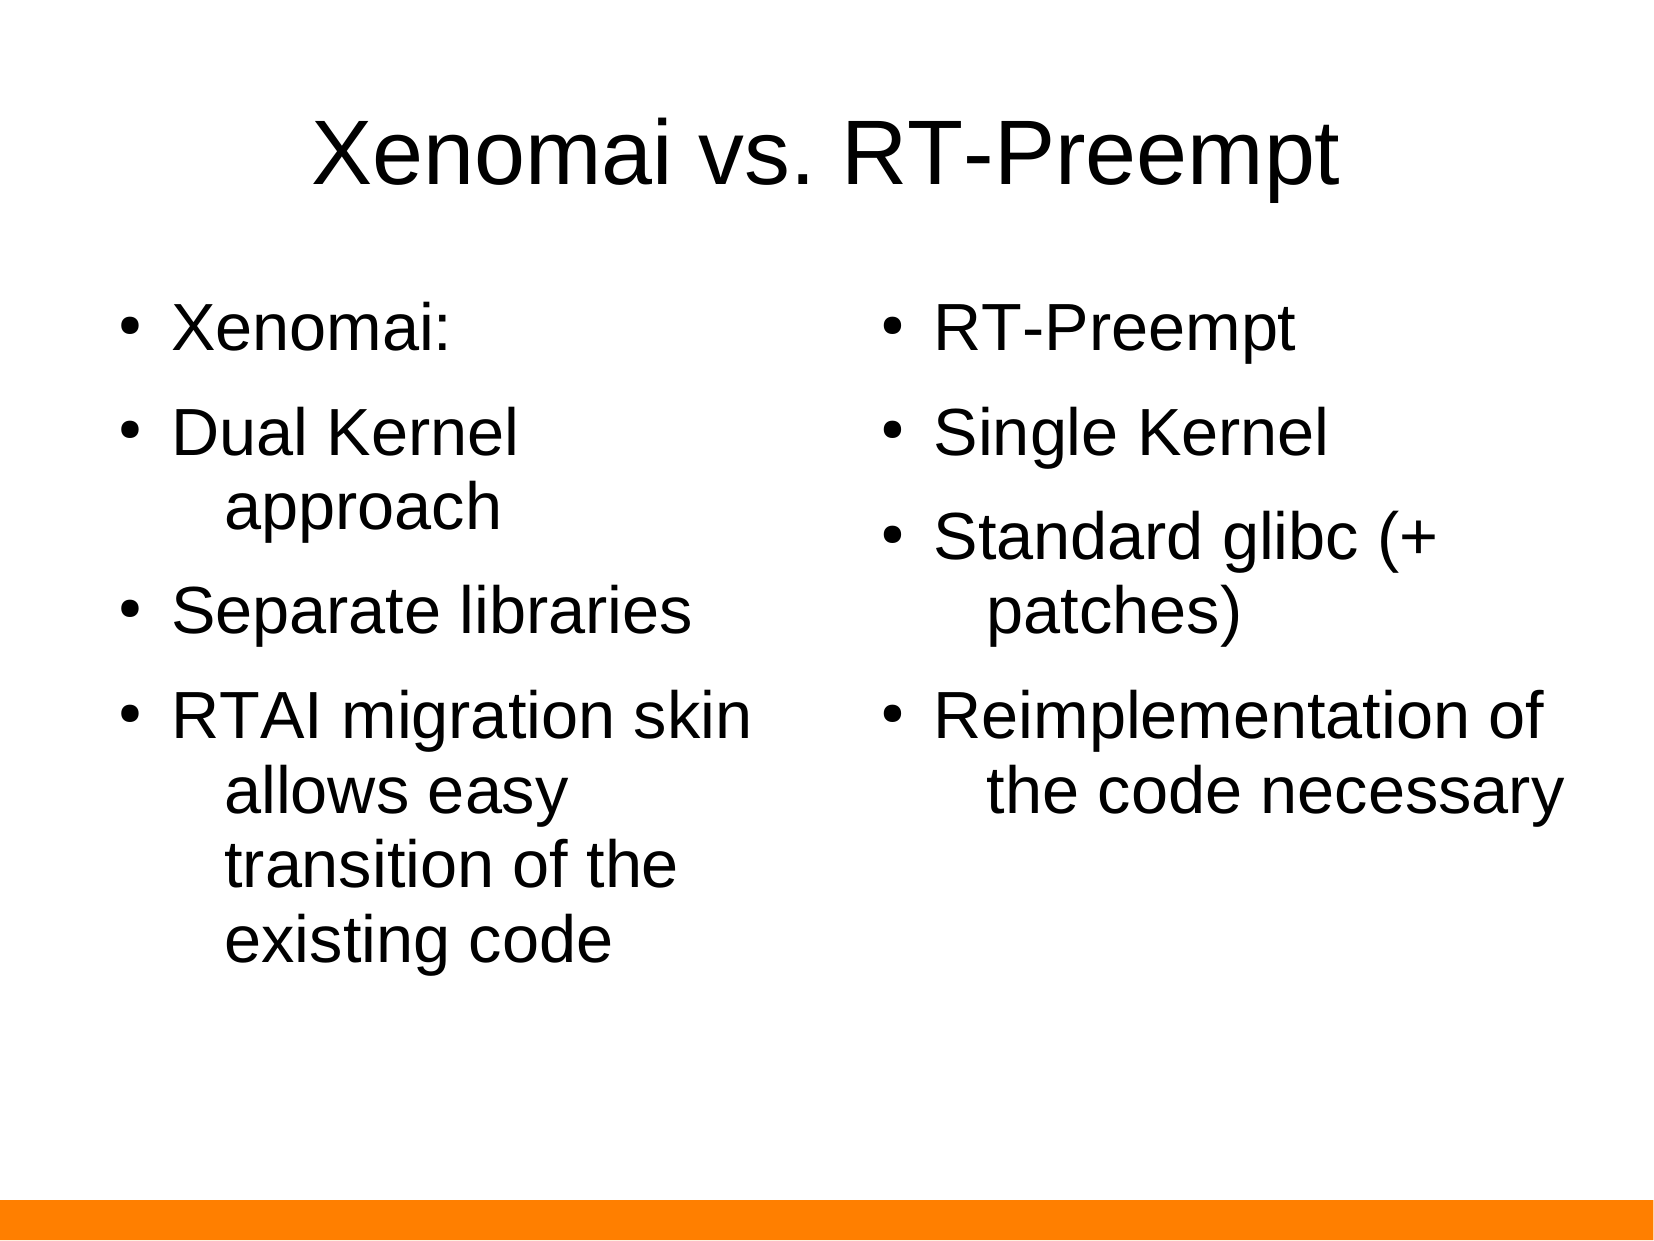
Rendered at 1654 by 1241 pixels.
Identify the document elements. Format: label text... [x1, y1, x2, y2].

list Xenomai: Dual Kernel approach Separate libraries RTAI migration skin allows easy transition of the existing code [82, 290, 809, 1109]
list RT-Preempt Single Kernel Standard glibc (+ patches) Reimplementation of the code necessary [845, 290, 1572, 1109]
text_box [0, 1200, 1654, 1241]
title Xenomai vs. RT-Preempt [82, 49, 1571, 257]
